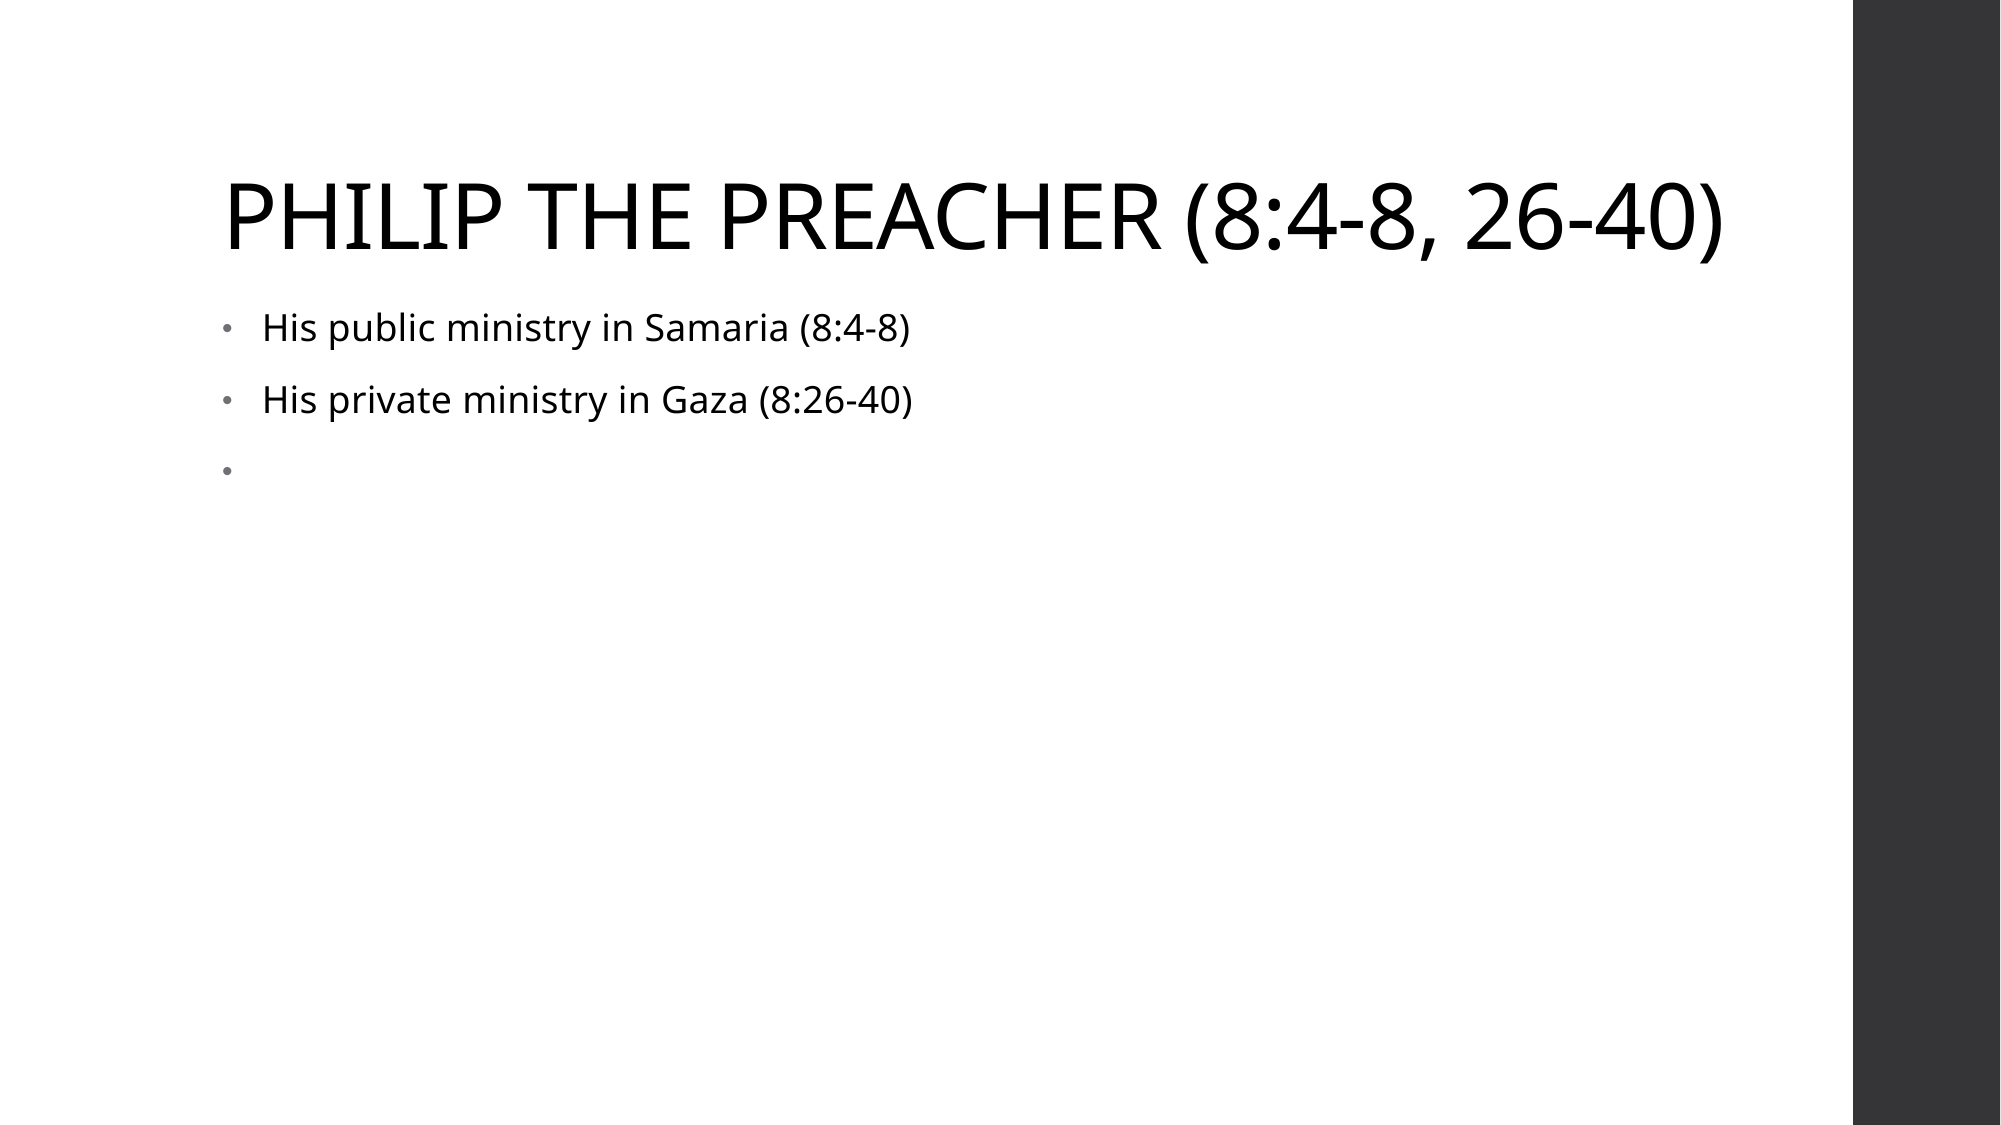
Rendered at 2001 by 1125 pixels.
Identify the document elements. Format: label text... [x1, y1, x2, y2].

list His public ministry in Samaria (8:4-8) His private ministry in Gaza (8:26-40) [206, 299, 1617, 1014]
title PHILIP THE PREACHER (8:4-8, 26-40) [206, 60, 1797, 278]
